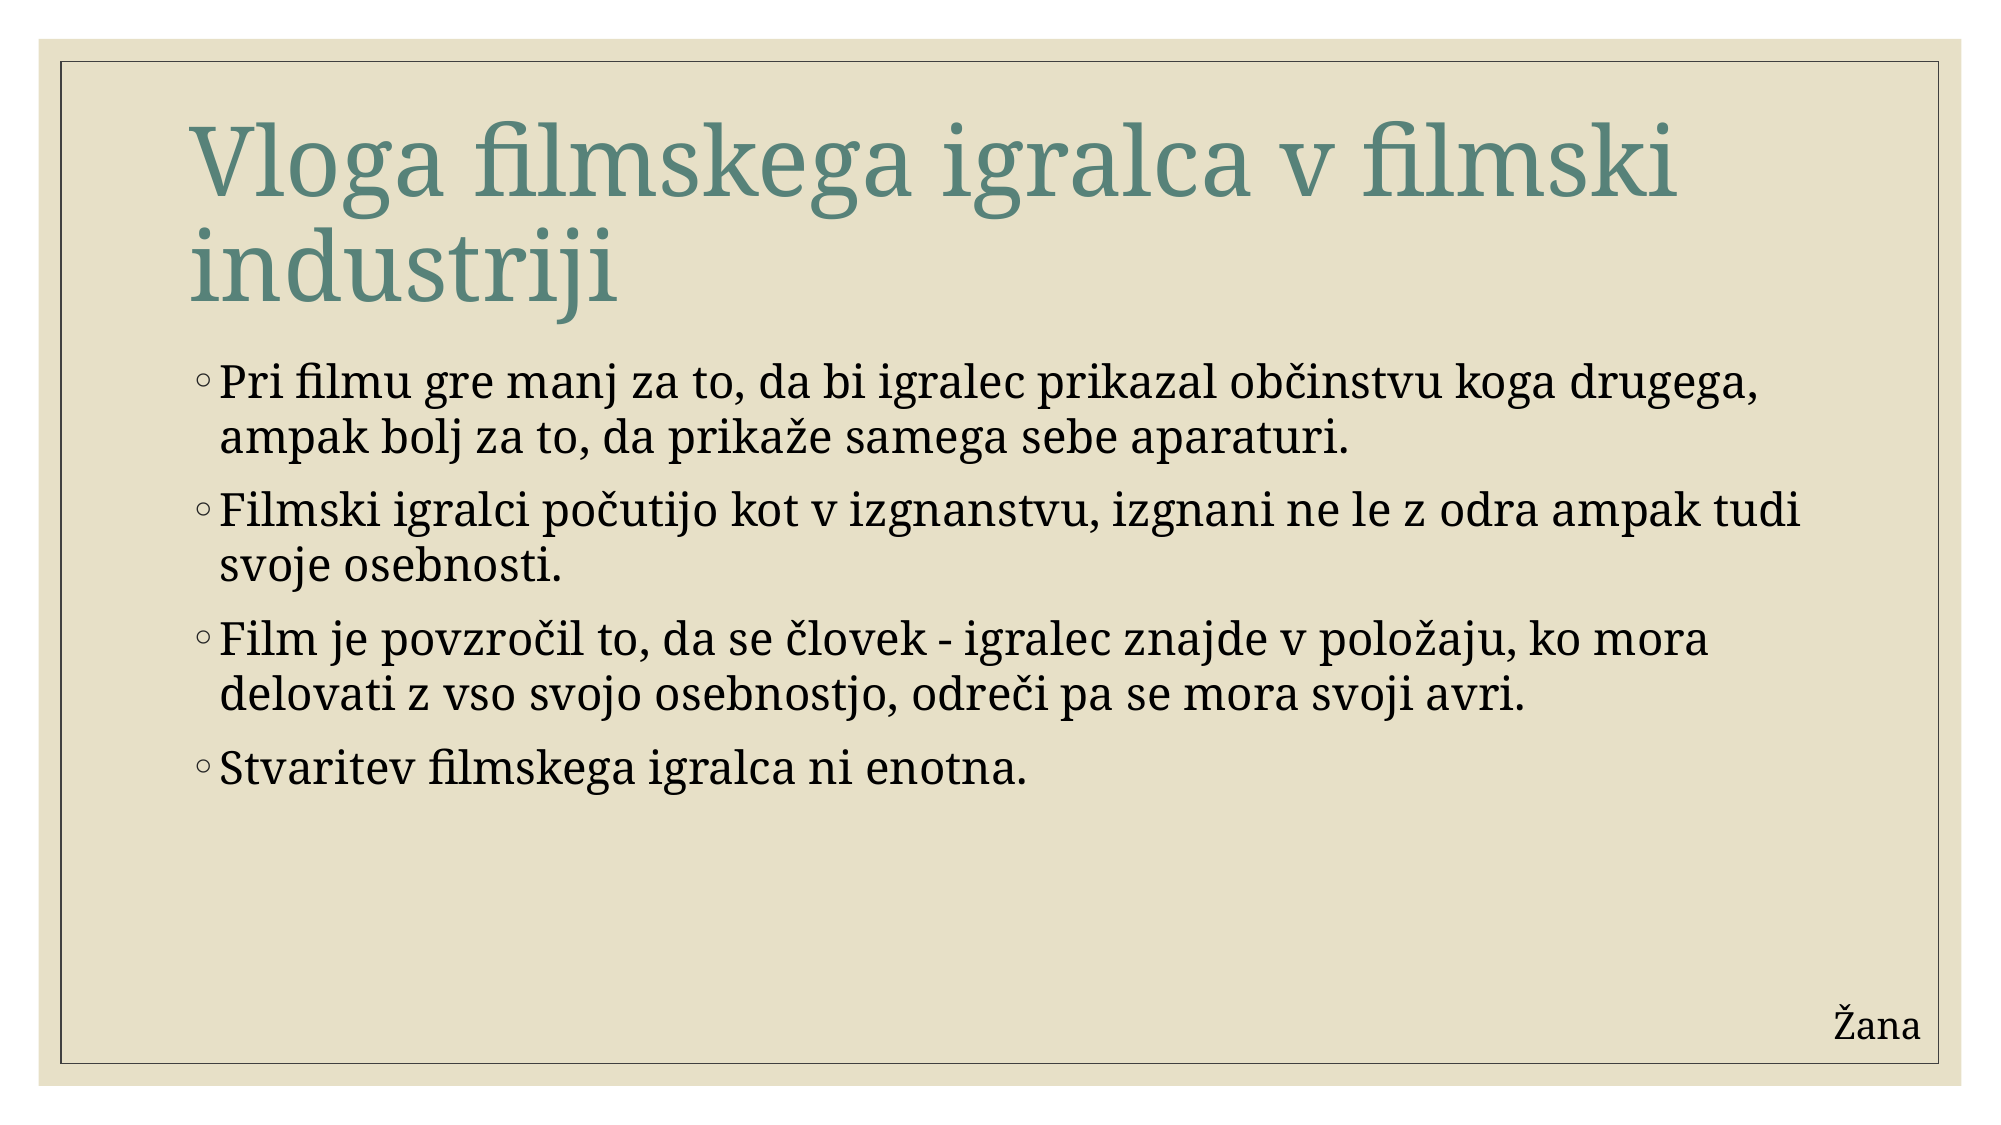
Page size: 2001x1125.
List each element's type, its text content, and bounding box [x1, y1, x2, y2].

list Pri filmu gre manj za to, da bi igralec prikazal občinstvu koga drugega, ampak bolj za to, da prikaže samega sebe aparaturi. Filmski igralci počutijo kot v izgnanstvu, izgnani ne le z odra ampak tudi svoje osebnosti. Film je povzročil to, da se človek - igralec znajde v položaju, ko mora delovati z vso svojo osebnostjo, odreči pa se mora svoji avri. Stvaritev filmskega igralca ni enotna. [174, 345, 1825, 990]
title Vloga filmskega igralca v filmski industriji [174, 105, 1825, 331]
text_box Žana [1818, 994, 1937, 1055]
